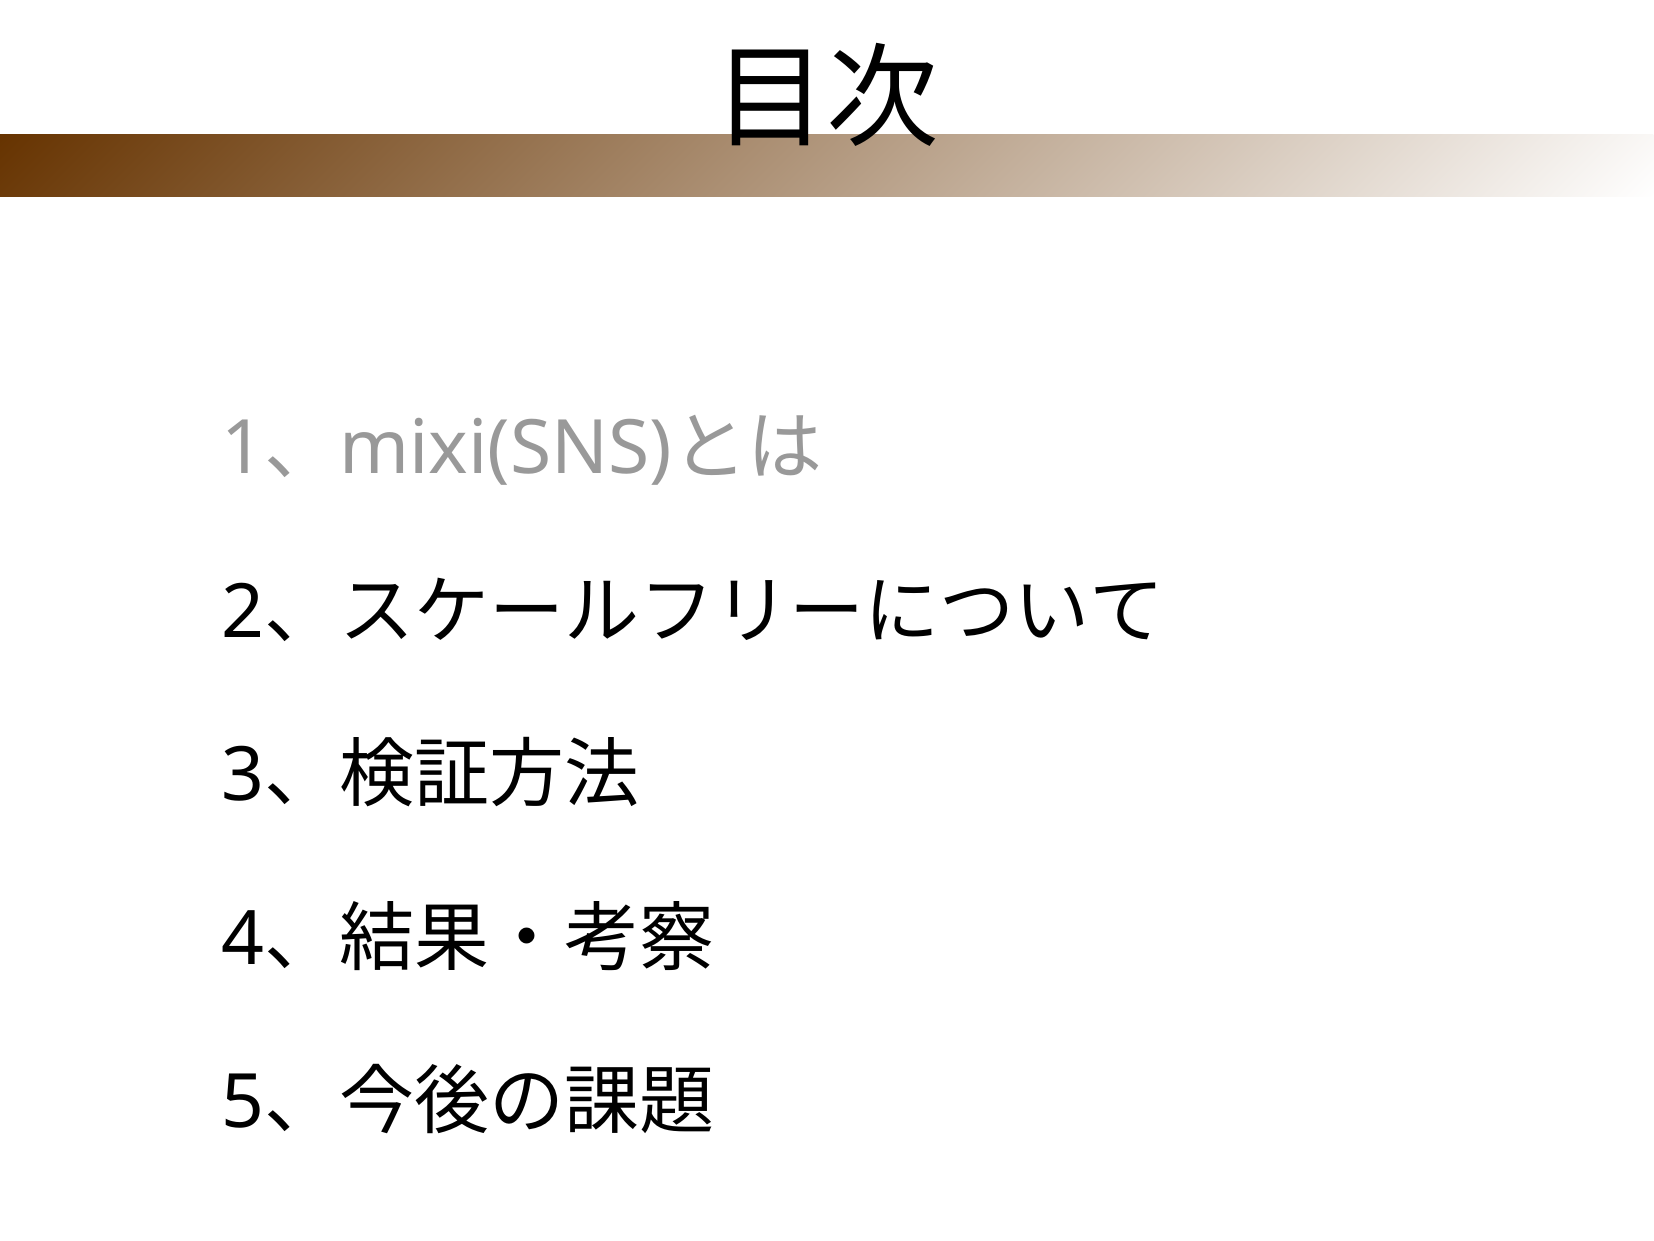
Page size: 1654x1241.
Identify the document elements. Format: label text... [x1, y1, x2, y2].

text_box 1、mixi(SNS)とは 2、スケールフリーについて 3、検証方法 4、結果・考察 5、今後の課題 [206, 324, 1447, 906]
text_box [0, 134, 1654, 197]
text_box 目次 [88, 0, 1565, 148]
